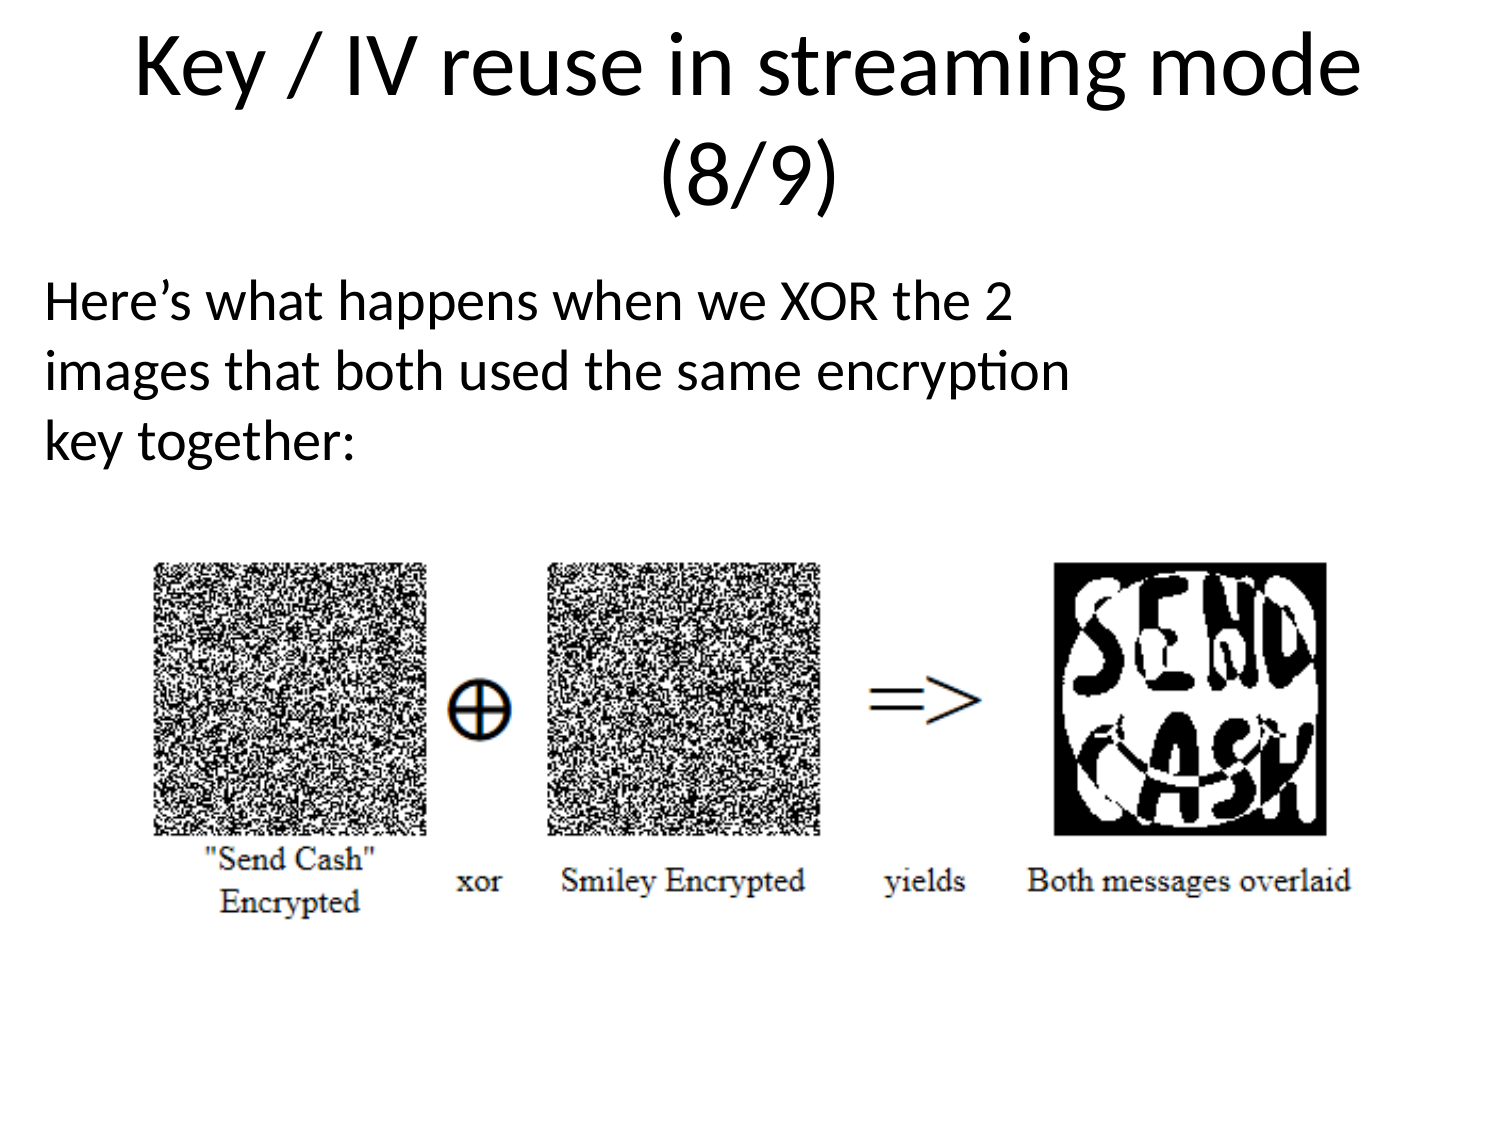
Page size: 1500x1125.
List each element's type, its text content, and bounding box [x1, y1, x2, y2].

text_box Key / IV reuse in streaming mode (8/9) [75, 70, 1425, 213]
picture [148, 540, 1376, 928]
text_box Here’s what happens when we XOR the 2 images that both used the same encryption key together: [30, 254, 1456, 540]
